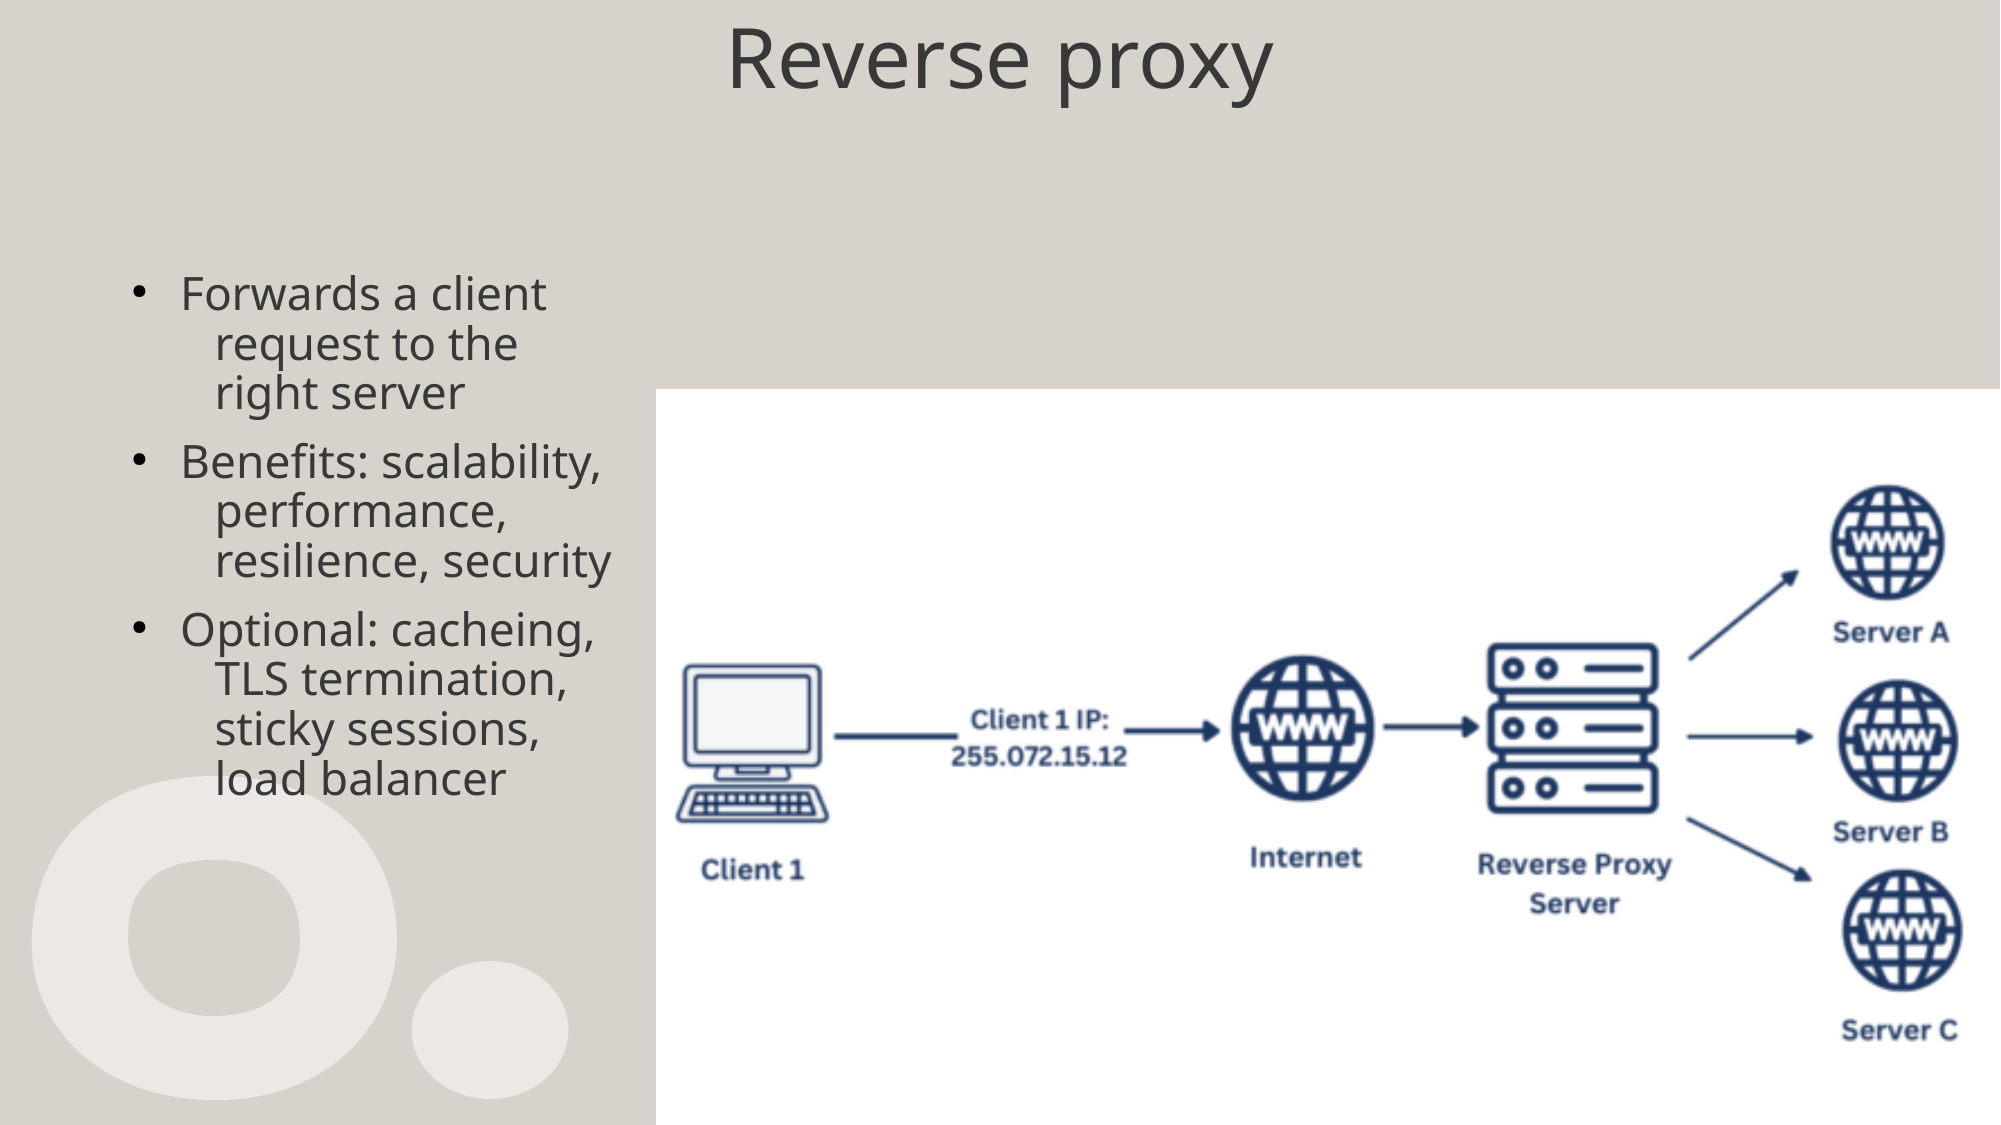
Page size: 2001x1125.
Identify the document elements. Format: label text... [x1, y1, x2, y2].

title Reverse proxy [0, 5, 2000, 119]
list Forwards a client request to the right server Benefits: scalability, performance, resilience, security Optional: cacheing, TLS termination, sticky sessions, load balancer [99, 263, 650, 916]
picture [656, 389, 2000, 1125]
